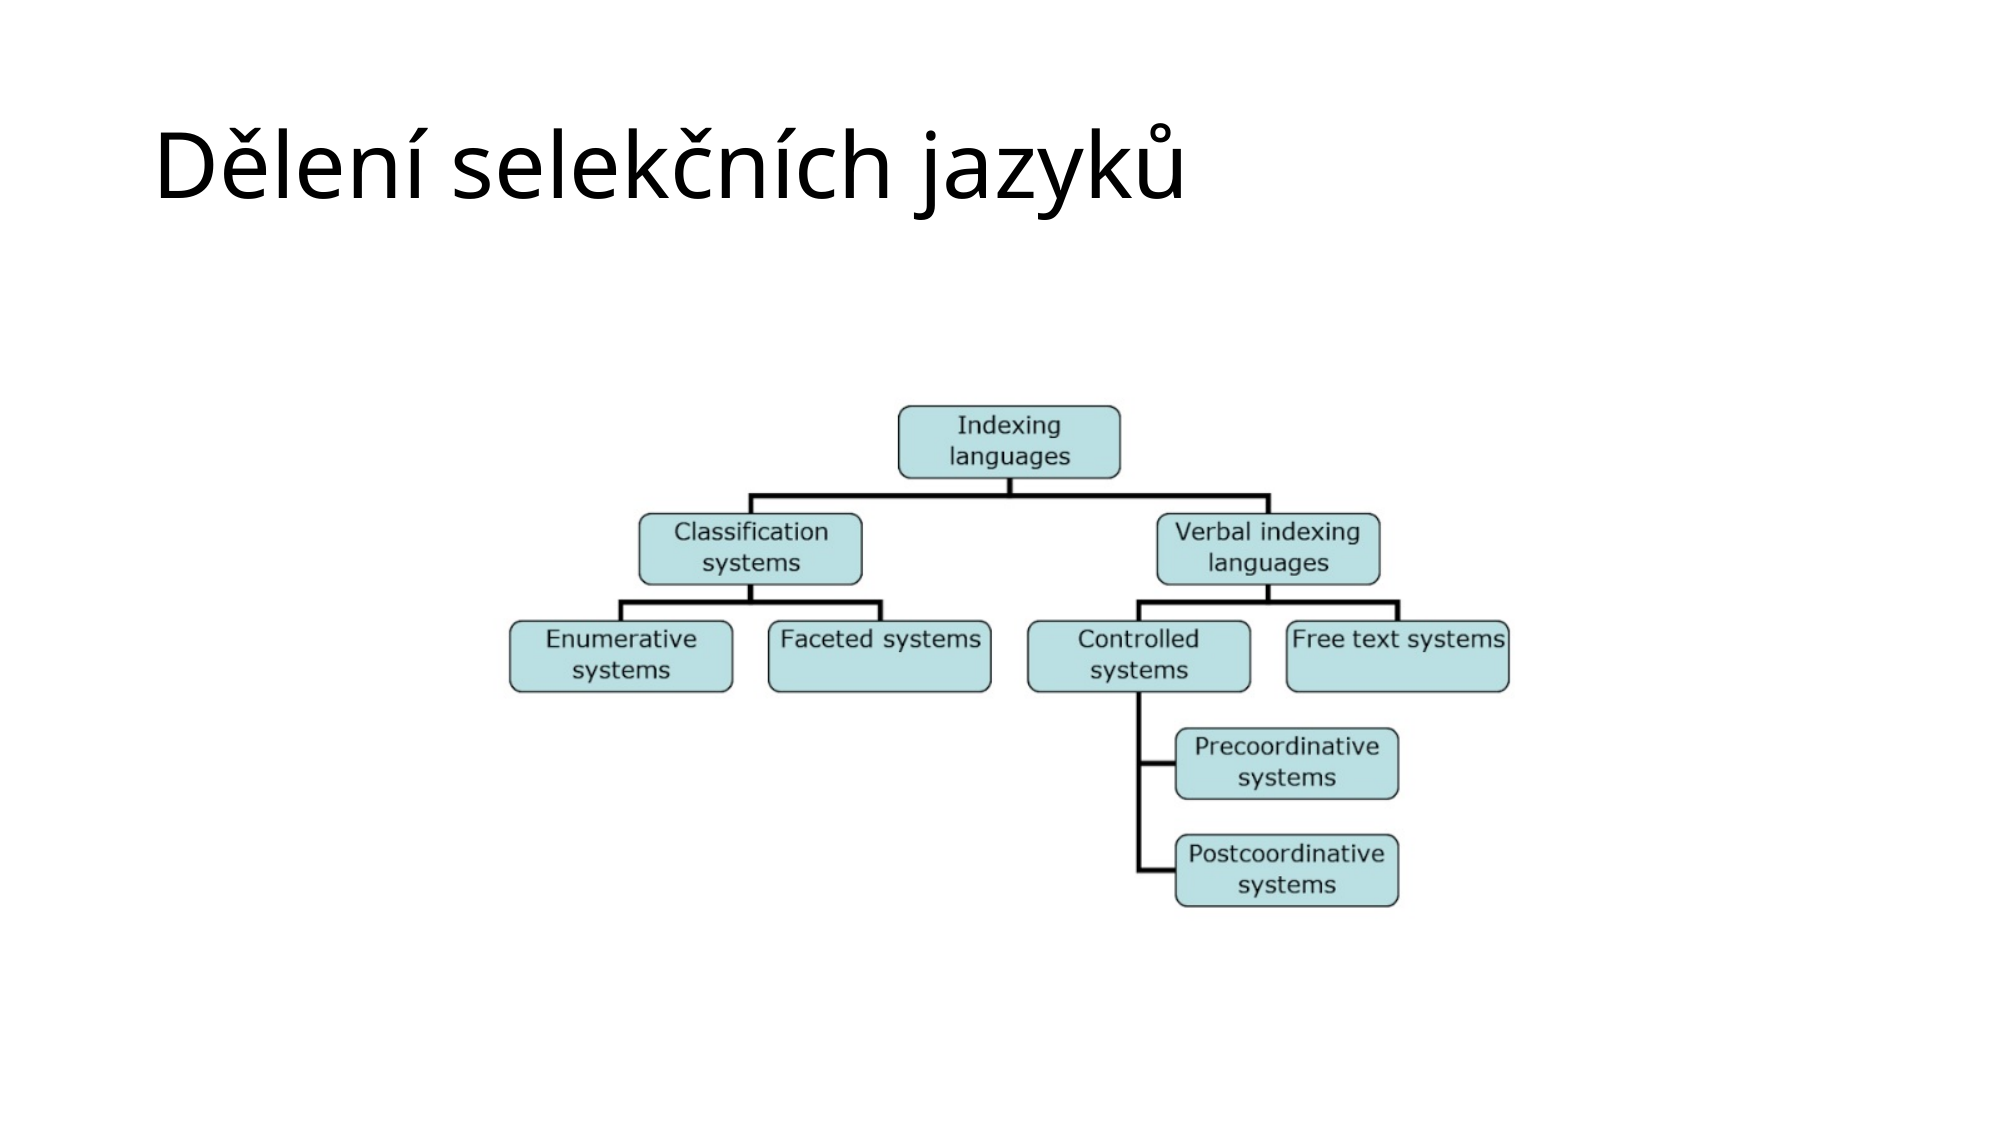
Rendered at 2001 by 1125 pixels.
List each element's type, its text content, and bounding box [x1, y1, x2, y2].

title Dělení selekčních jazyků [137, 59, 1863, 278]
picture [474, 379, 1526, 929]
